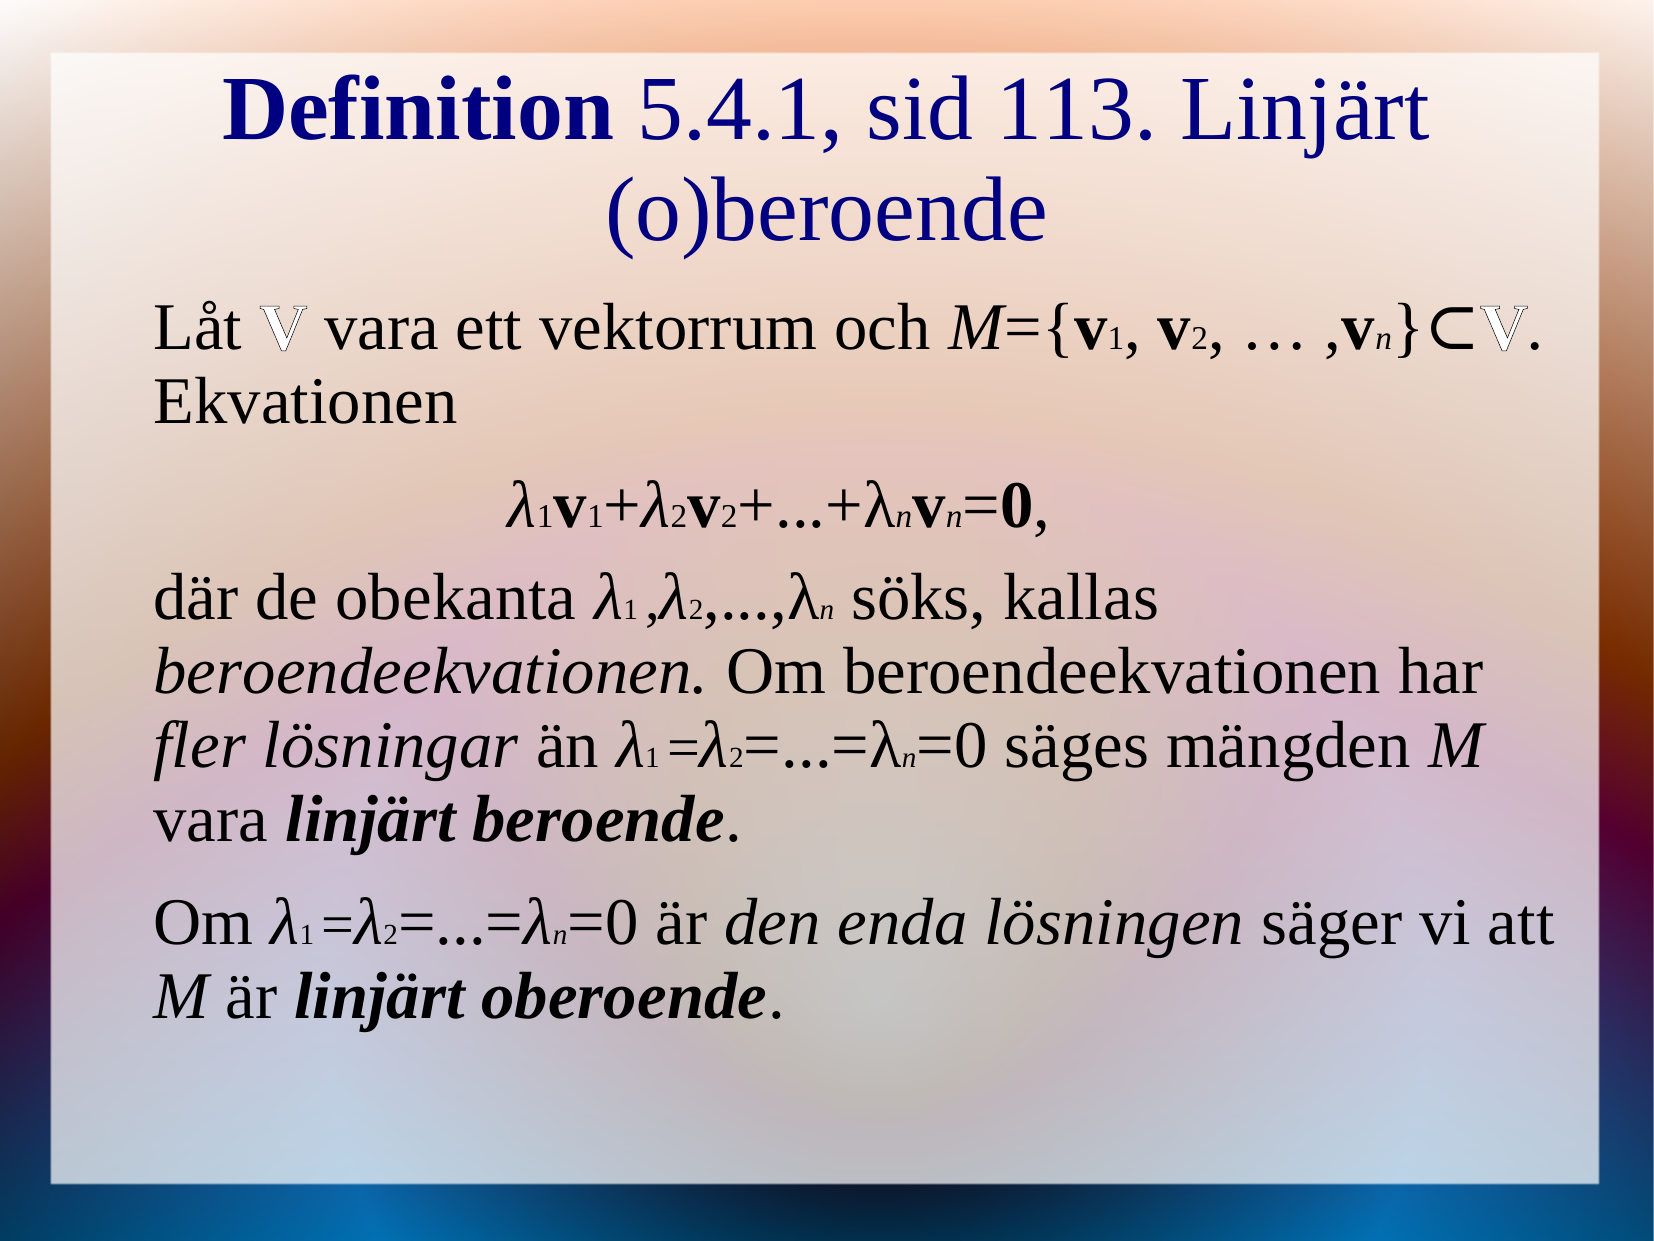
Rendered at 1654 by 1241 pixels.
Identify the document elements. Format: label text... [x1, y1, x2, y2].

title Definition 5.4.1, sid 113. Linjärt (o)beroende [82, 57, 1571, 261]
list Låt V vara ett vektorrum och M={v1, v2, … ,vn}⊂V. Ekvationen λ1v1+λ2v2+...+λnvn=0, där de obekanta λ1 ,λ2,...,λn söks, kallas beroendeekvationen. Om beroendeekvationen har fler lösningar än λ1 =λ2=...=λn=0 säges mängden M vara linjärt beroende. Om λ1 =λ2=...=λn=0 är den enda lösningen säger vi att M är linjärt oberoende. [82, 290, 1571, 1034]
picture [0, 0, 1654, 1241]
